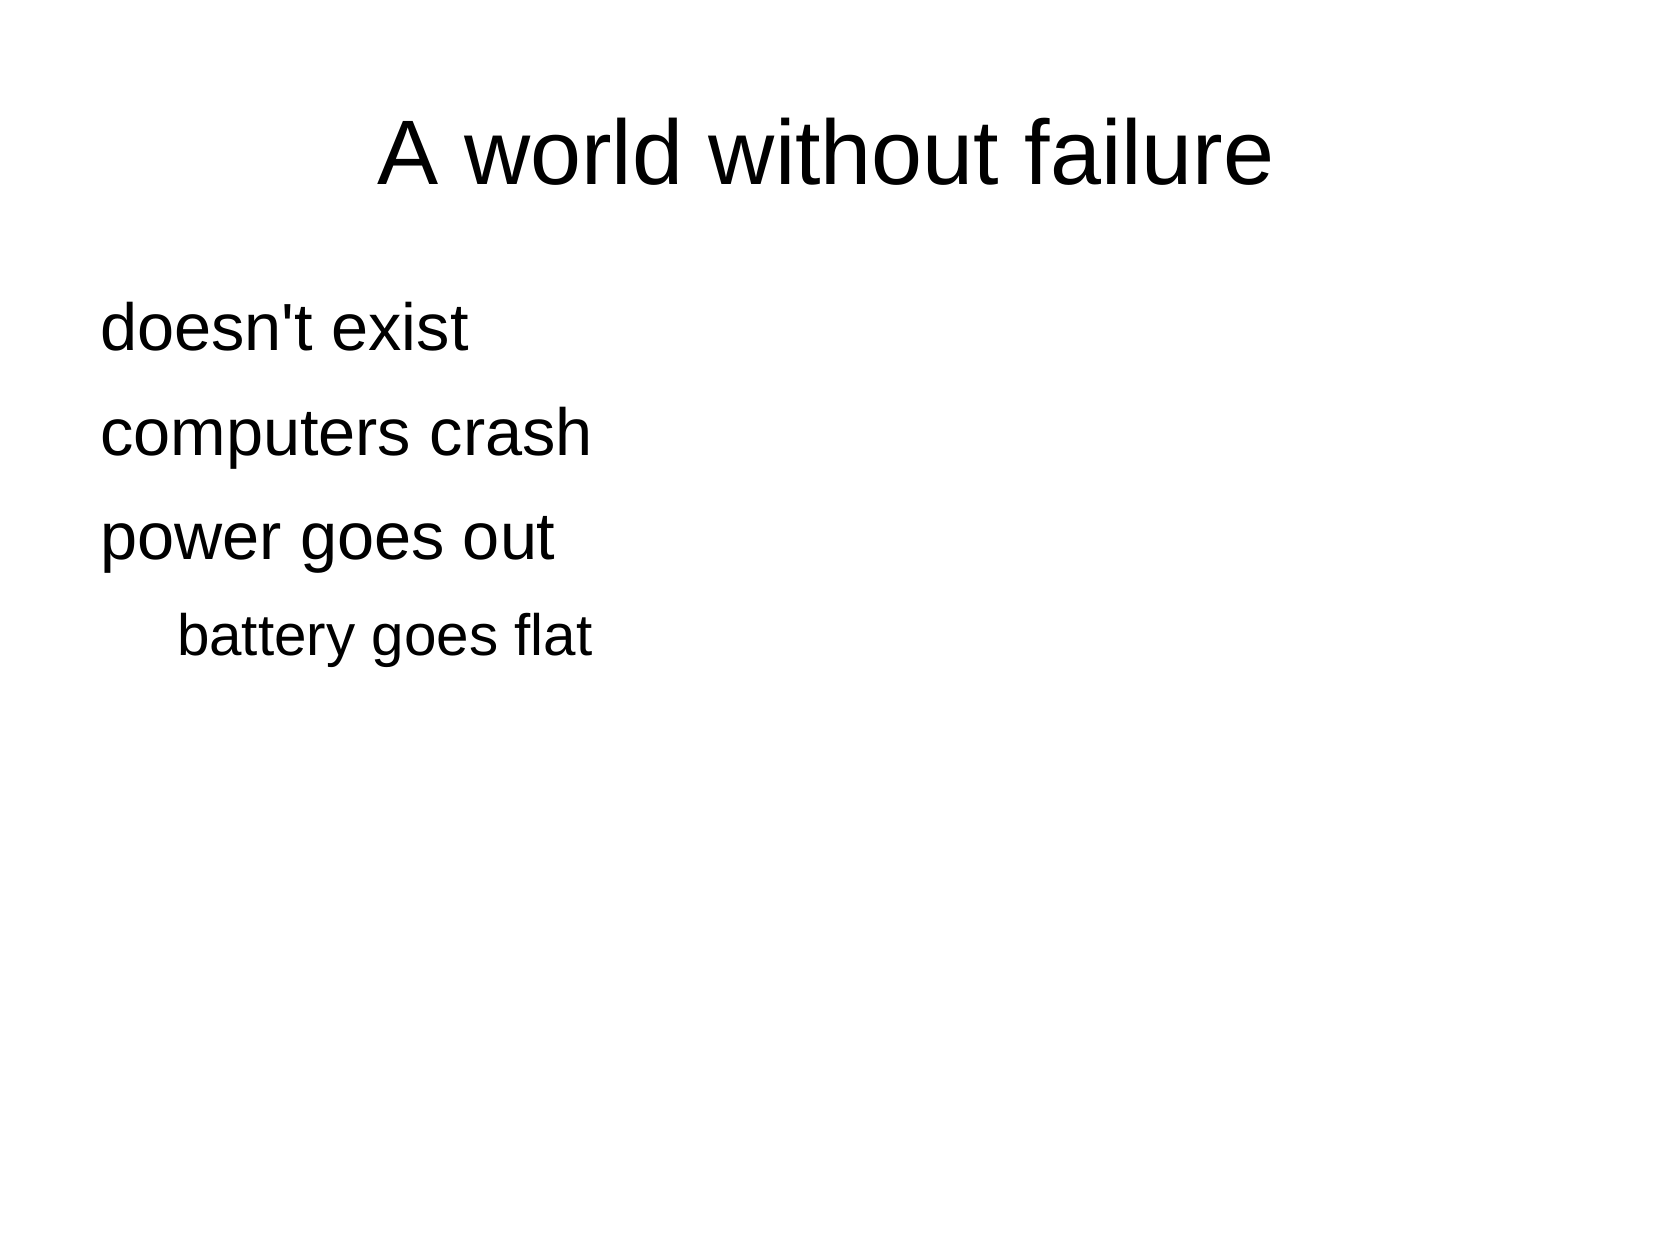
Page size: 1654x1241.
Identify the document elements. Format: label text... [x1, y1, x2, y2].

list doesn't exist computers crash power goes out battery goes flat [82, 290, 1571, 1094]
title A world without failure [82, 56, 1571, 250]
